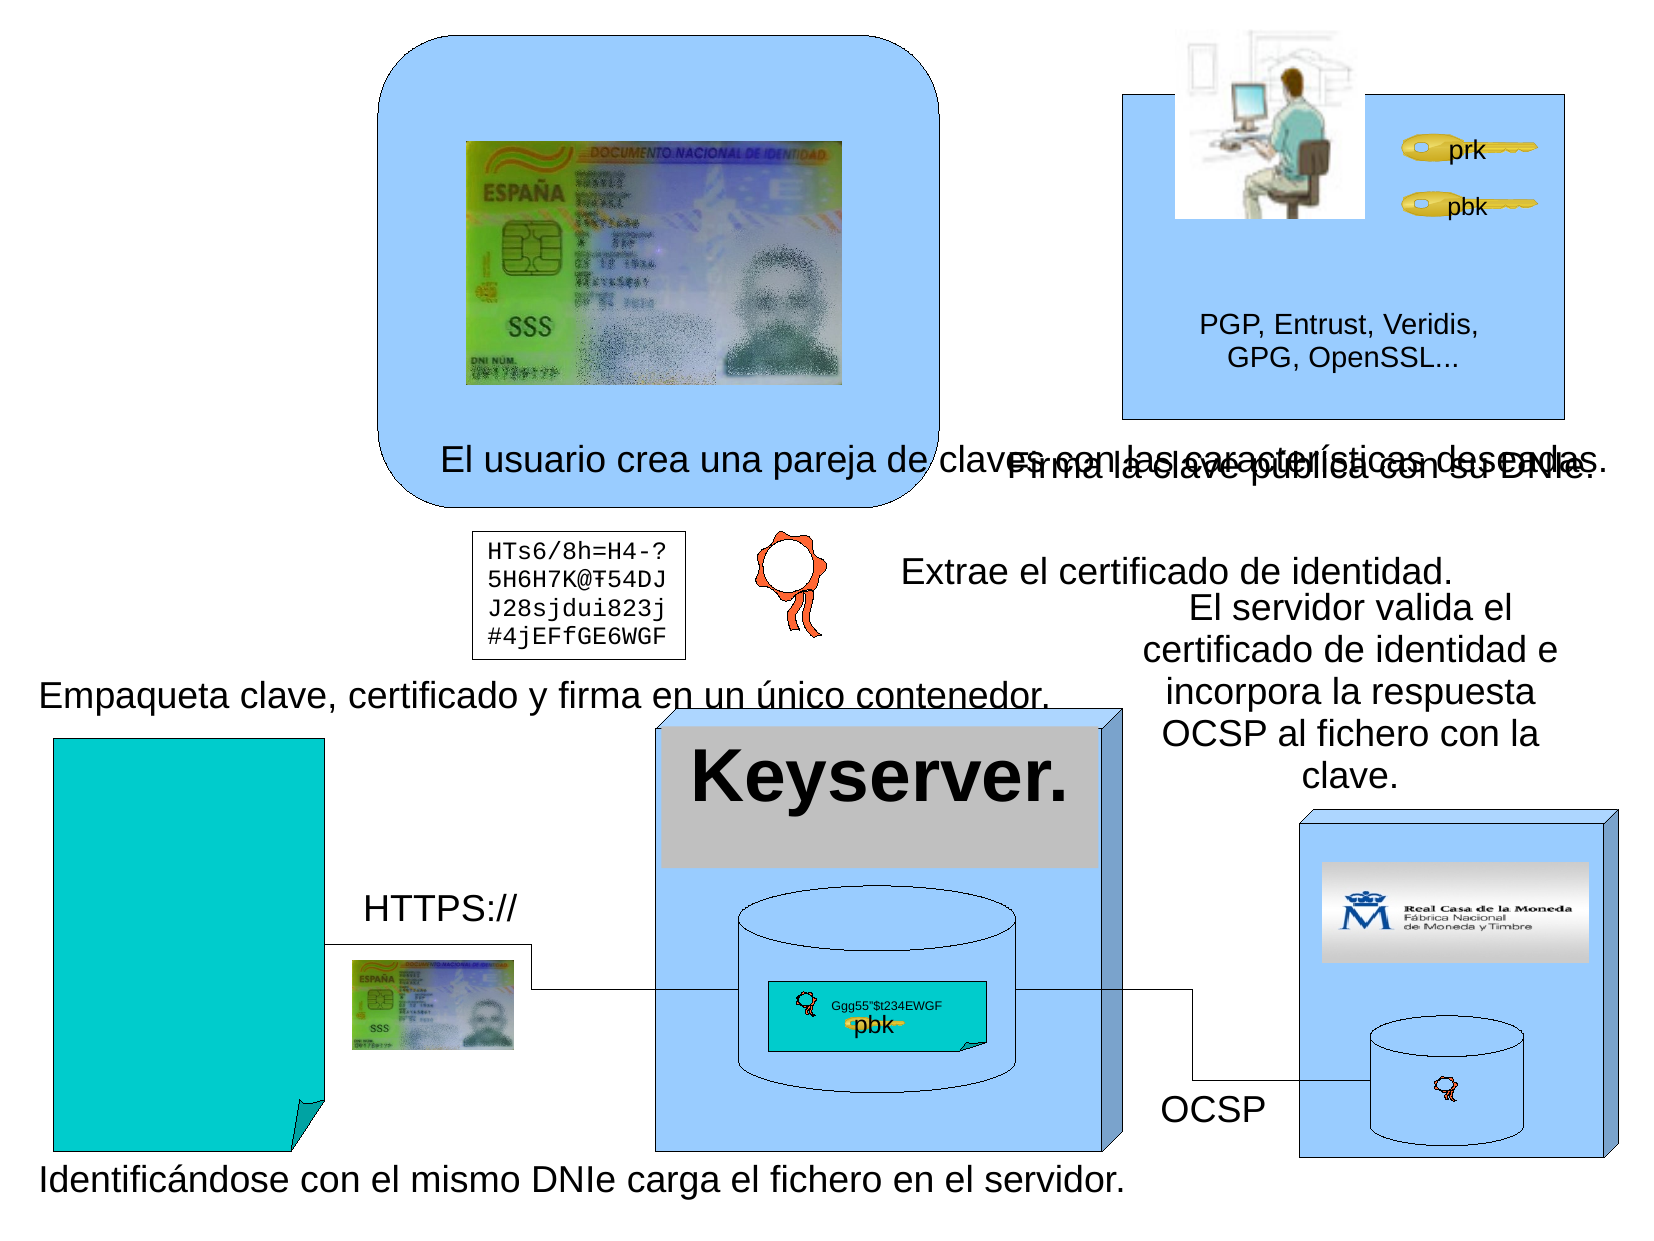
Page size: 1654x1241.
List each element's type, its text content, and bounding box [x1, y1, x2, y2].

text_box El usuario crea una pareja de claves con las características deseadas. [425, 431, 1625, 488]
text_box OCSP [1110, 1080, 1317, 1138]
picture [1175, 29, 1365, 219]
picture [1387, 118, 1548, 237]
text_box Ggg55”$t234EWGF [812, 991, 958, 1041]
text_box [655, 725, 1123, 1151]
text_box HTs6/8h=H4-?5H6H7K@Ŧ54DJJ28sjdui823j#4jEFfGE6WGF [472, 531, 686, 660]
text_box [377, 35, 940, 508]
text_box HTTPS:// [348, 879, 556, 937]
text_box [1299, 809, 1619, 1158]
picture [466, 141, 842, 385]
text_box Empaqueta clave, certificado y firma en un único contenedor. [23, 667, 1127, 725]
text_box [755, 531, 827, 638]
text_box Keyserver. [661, 726, 1099, 869]
text_box PGP, Entrust, Veridis, GPG, OpenSSL... [1122, 94, 1565, 420]
text_box El servidor valida el certificado de identidad e incorpora la respuesta OCSP al fichero con la clave. [1127, 578, 1625, 804]
text_box Firma la clave pública con su DNIe. [992, 437, 1630, 494]
picture [1322, 862, 1589, 963]
picture [838, 1009, 910, 1040]
picture [352, 960, 514, 1050]
text_box Extrae el certificado de identidad. [885, 543, 1642, 601]
text_box [53, 738, 325, 1151]
text_box Identificándose con el mismo DNIe carga el fichero en el servidor. [23, 1151, 1536, 1209]
